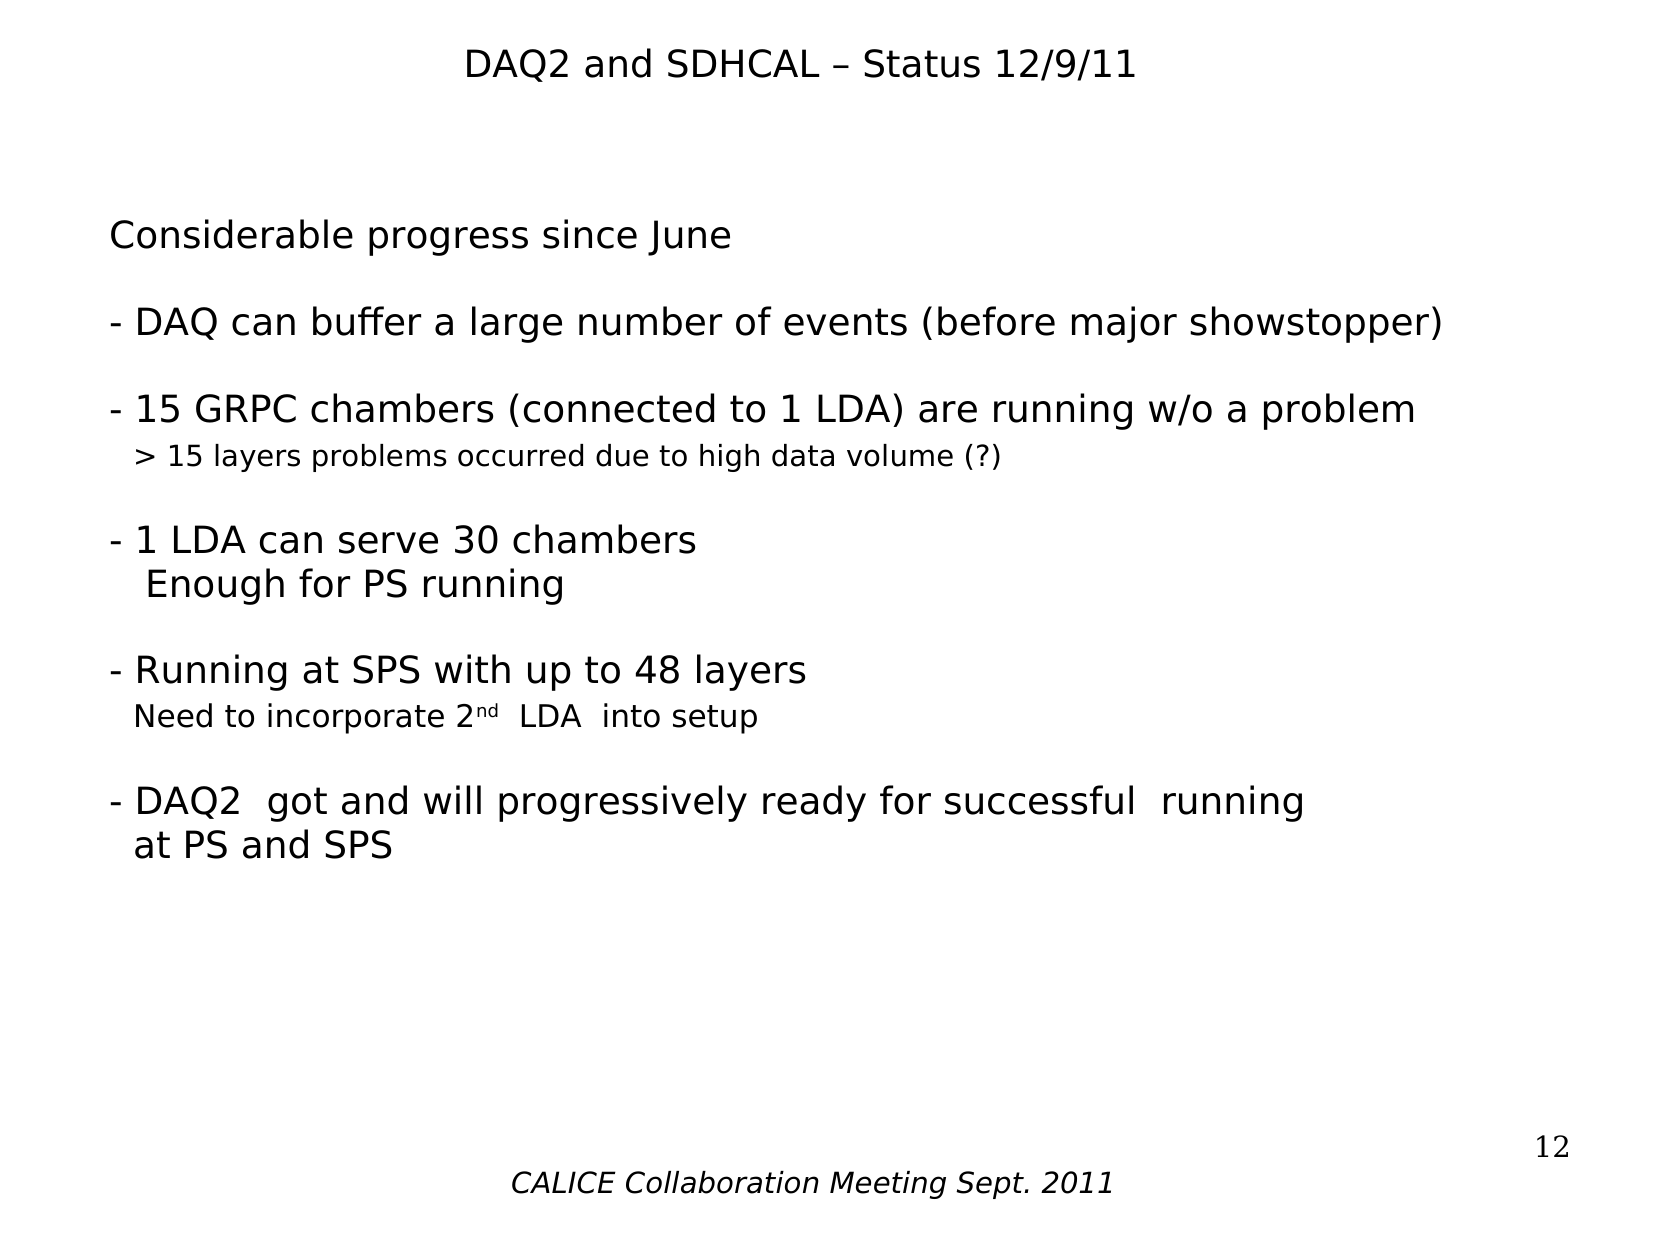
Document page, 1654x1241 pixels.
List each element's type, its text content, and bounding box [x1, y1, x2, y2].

text_box Considerable progress since June - DAQ can buffer a large number of events (before major showstopper) - 15 GRPC chambers (connected to 1 LDA) are running w/o a problem > 15 layers problems occurred due to high data volume (?) - 1 LDA can serve 30 chambers Enough for PS running - Running at SPS with up to 48 layers Need to incorporate 2nd LDA into setup - DAQ2 got and will progressively ready for successful running at PS and SPS [94, 206, 1565, 975]
text_box DAQ2 and SDHCAL – Status 12/9/11 [448, 35, 1152, 94]
